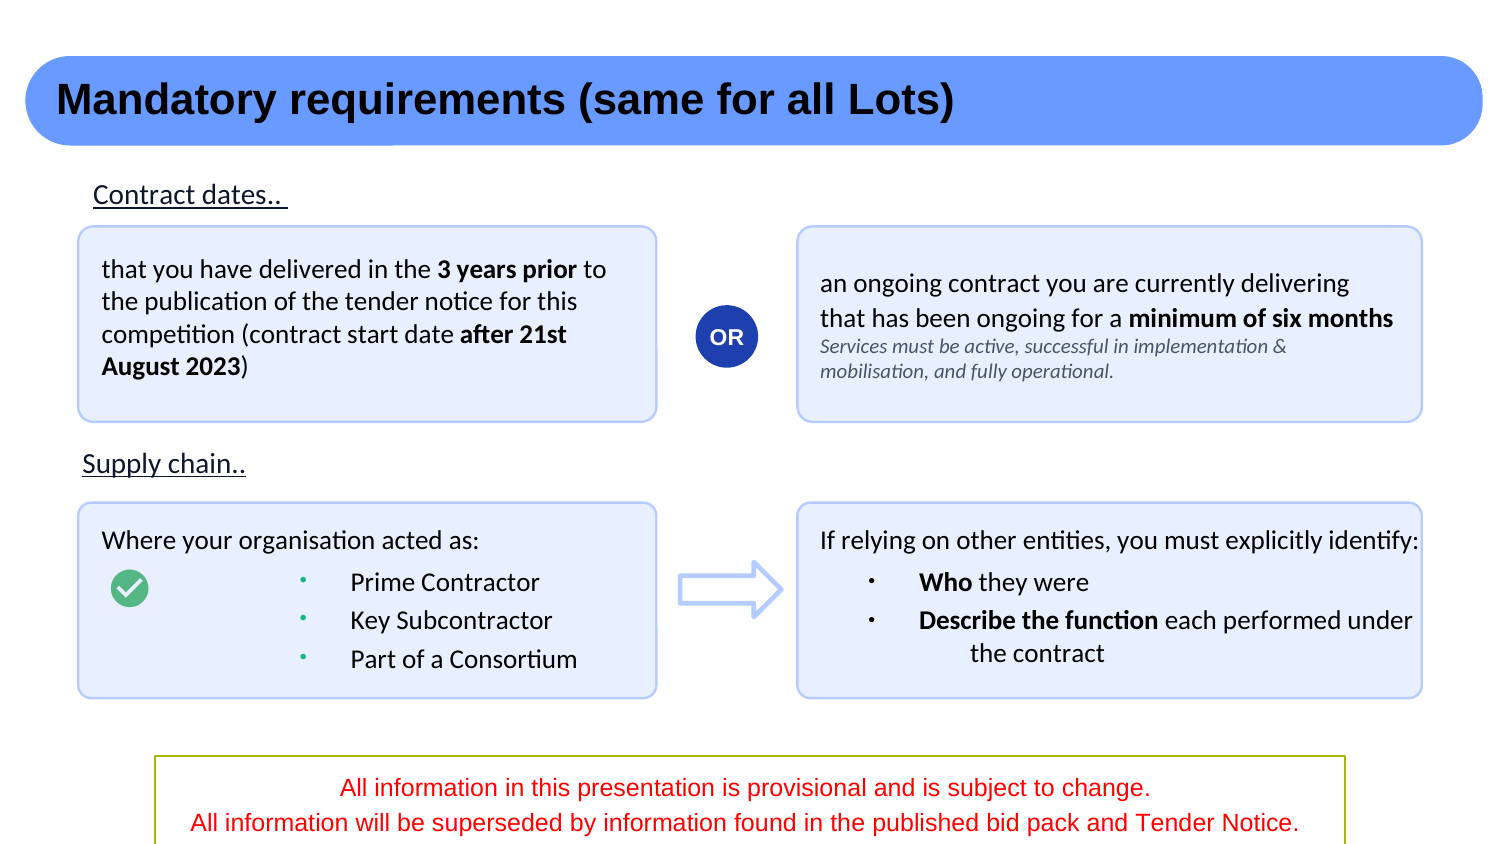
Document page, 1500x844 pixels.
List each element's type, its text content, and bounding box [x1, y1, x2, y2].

picture [97, 562, 156, 617]
title Mandatory requirements (same for all Lots) [55, 70, 1235, 137]
text_box [78, 226, 657, 422]
text_box OR [695, 307, 759, 366]
text_box All information in this presentation is provisional and is subject to change. All information will be superseded by information found in the published bid pack and Tender Notice. [155, 755, 1346, 844]
text_box Contract dates.. [78, 160, 571, 227]
text_box [797, 502, 1422, 699]
text_box Where your organisation acted as: Prime Contractor Key Subcontractor Part of a Consortium [101, 522, 639, 699]
text_box [797, 226, 1422, 422]
text_box that you have delivered in the 3 years prior to the publication of the tender notice for this competition (contract start date after 21st August 2023) [101, 250, 649, 364]
text_box an ongoing contract you are currently delivering that has been ongoing for a minimum of six months Services must be active, successful in implementation & mobilisation, and fully operational. [820, 241, 1399, 404]
text_box If relying on other entities, you must explicitly identify: Who they were Describe the function each performed under the contract [820, 522, 1422, 699]
text_box [78, 502, 657, 699]
text_box Supply chain.. [67, 429, 560, 496]
